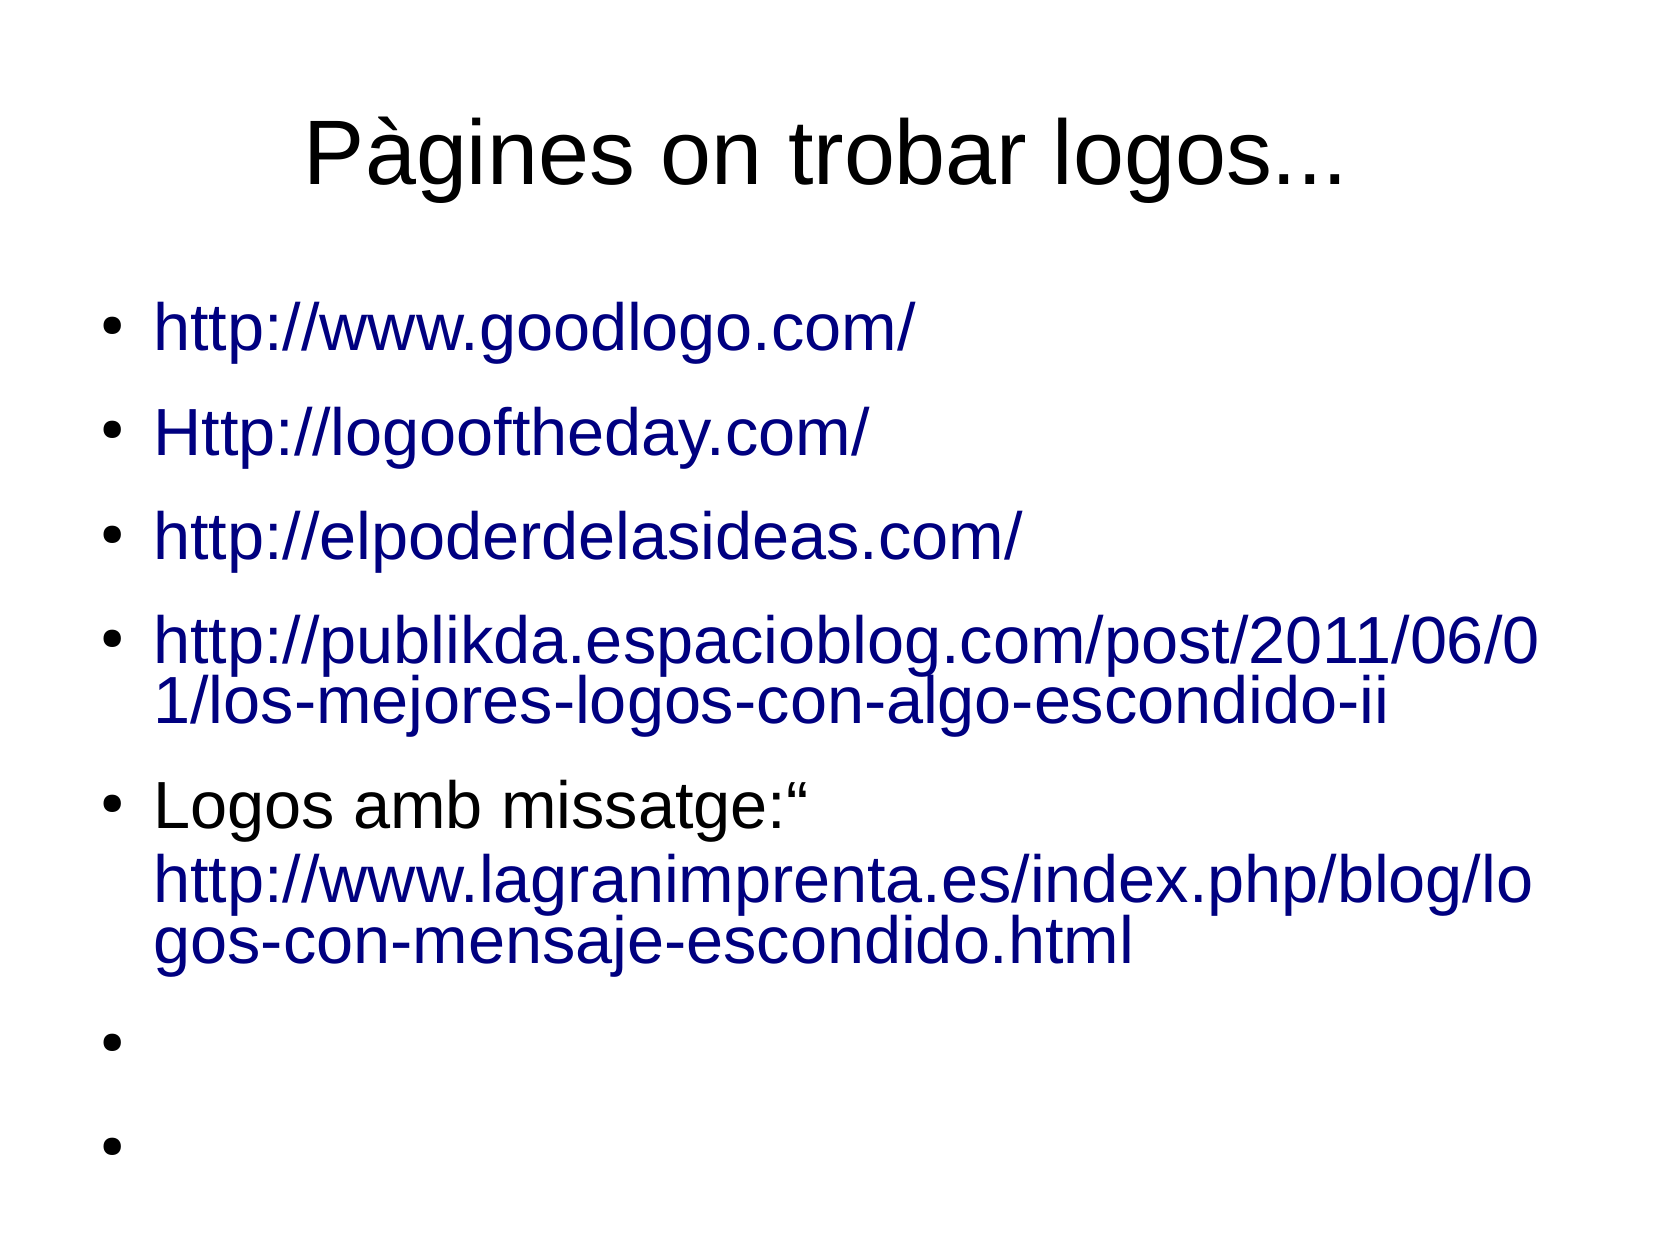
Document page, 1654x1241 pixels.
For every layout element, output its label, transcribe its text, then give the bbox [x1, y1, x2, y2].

list http://www.goodlogo.com/ Http://logooftheday.com/ http://elpoderdelasideas.com/ http://publikda.espacioblog.com/post/2011/06/01/los-mejores-logos-con-algo-escondido-ii Logos amb missatge:“http://www.lagranimprenta.es/index.php/blog/logos-con-mensaje-escondido.html [82, 290, 1571, 1109]
title Pàgines on trobar logos... [82, 49, 1571, 257]
